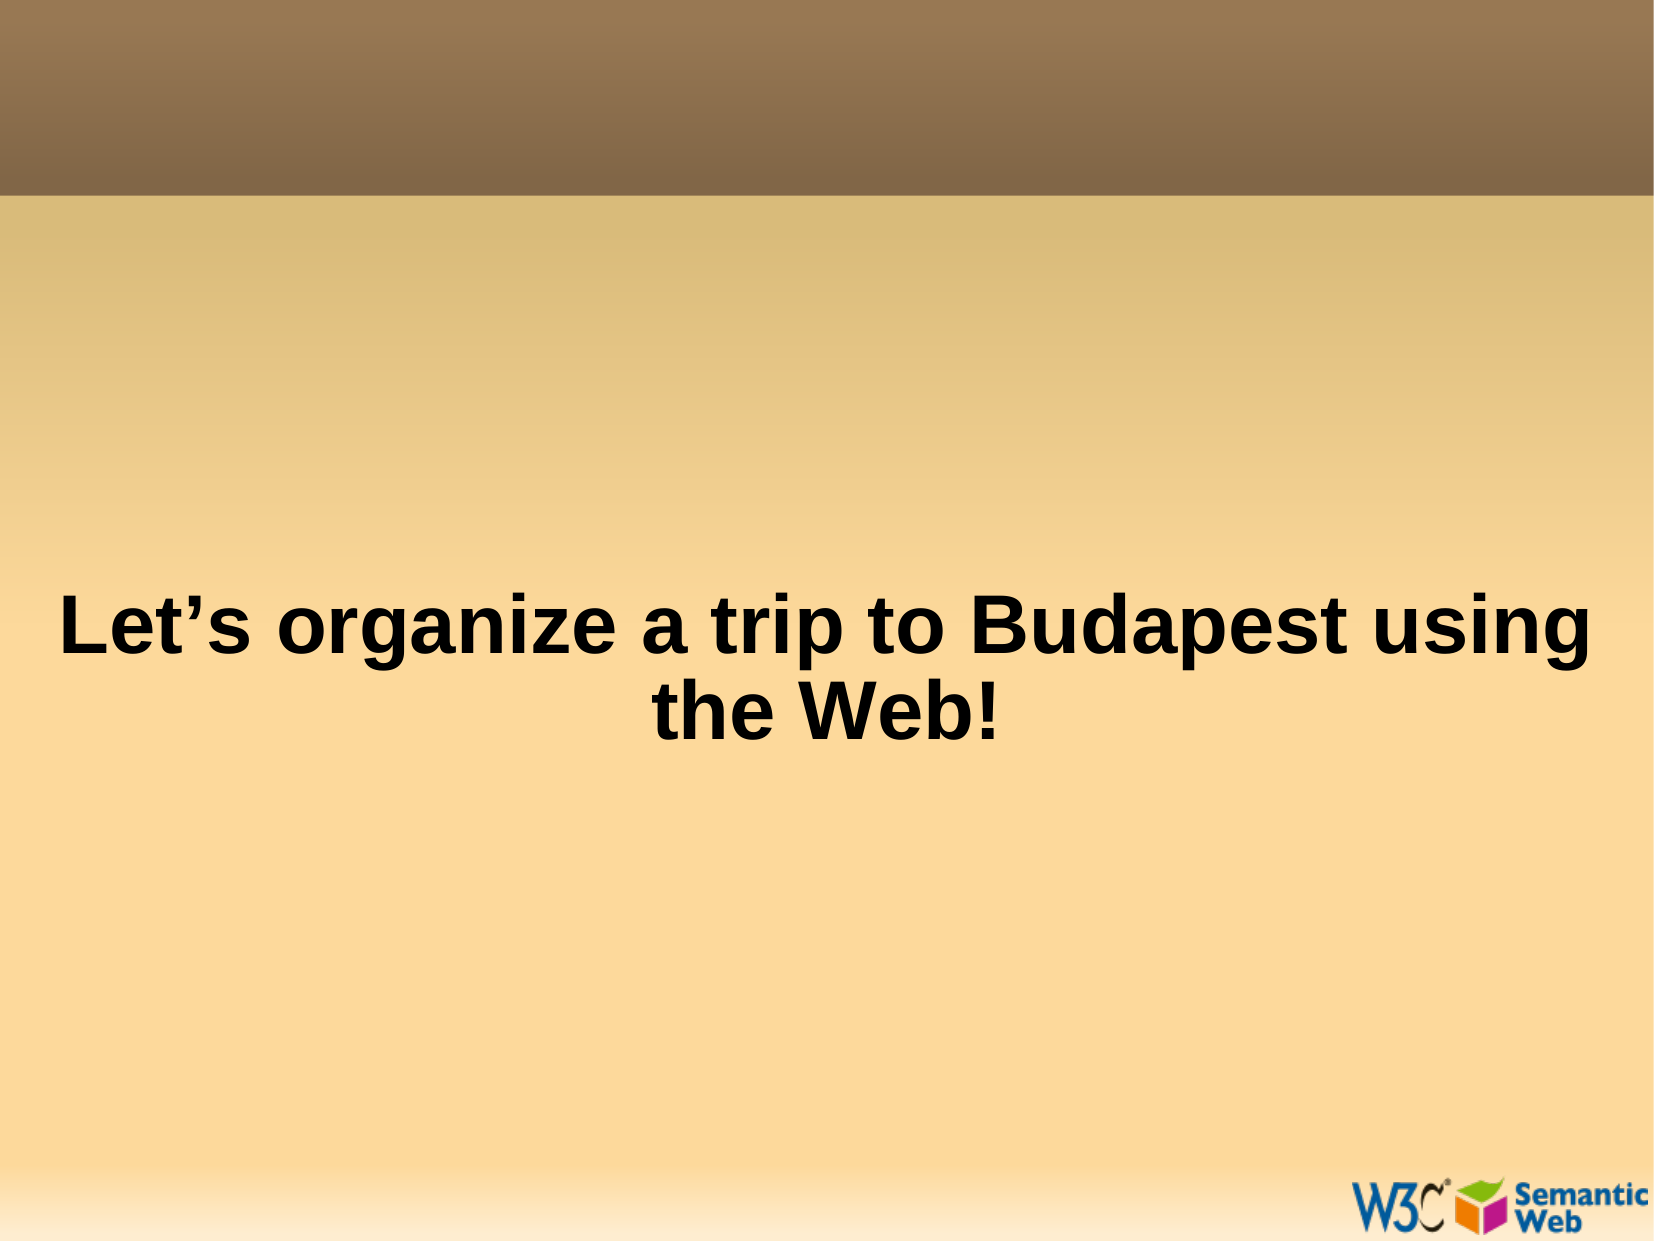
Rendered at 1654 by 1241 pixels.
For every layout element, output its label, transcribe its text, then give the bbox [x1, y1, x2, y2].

picture [0, 766, 1654, 1241]
picture [0, 0, 1654, 570]
title Let’s organize a trip to Budapest using the Web! [0, 570, 1654, 766]
